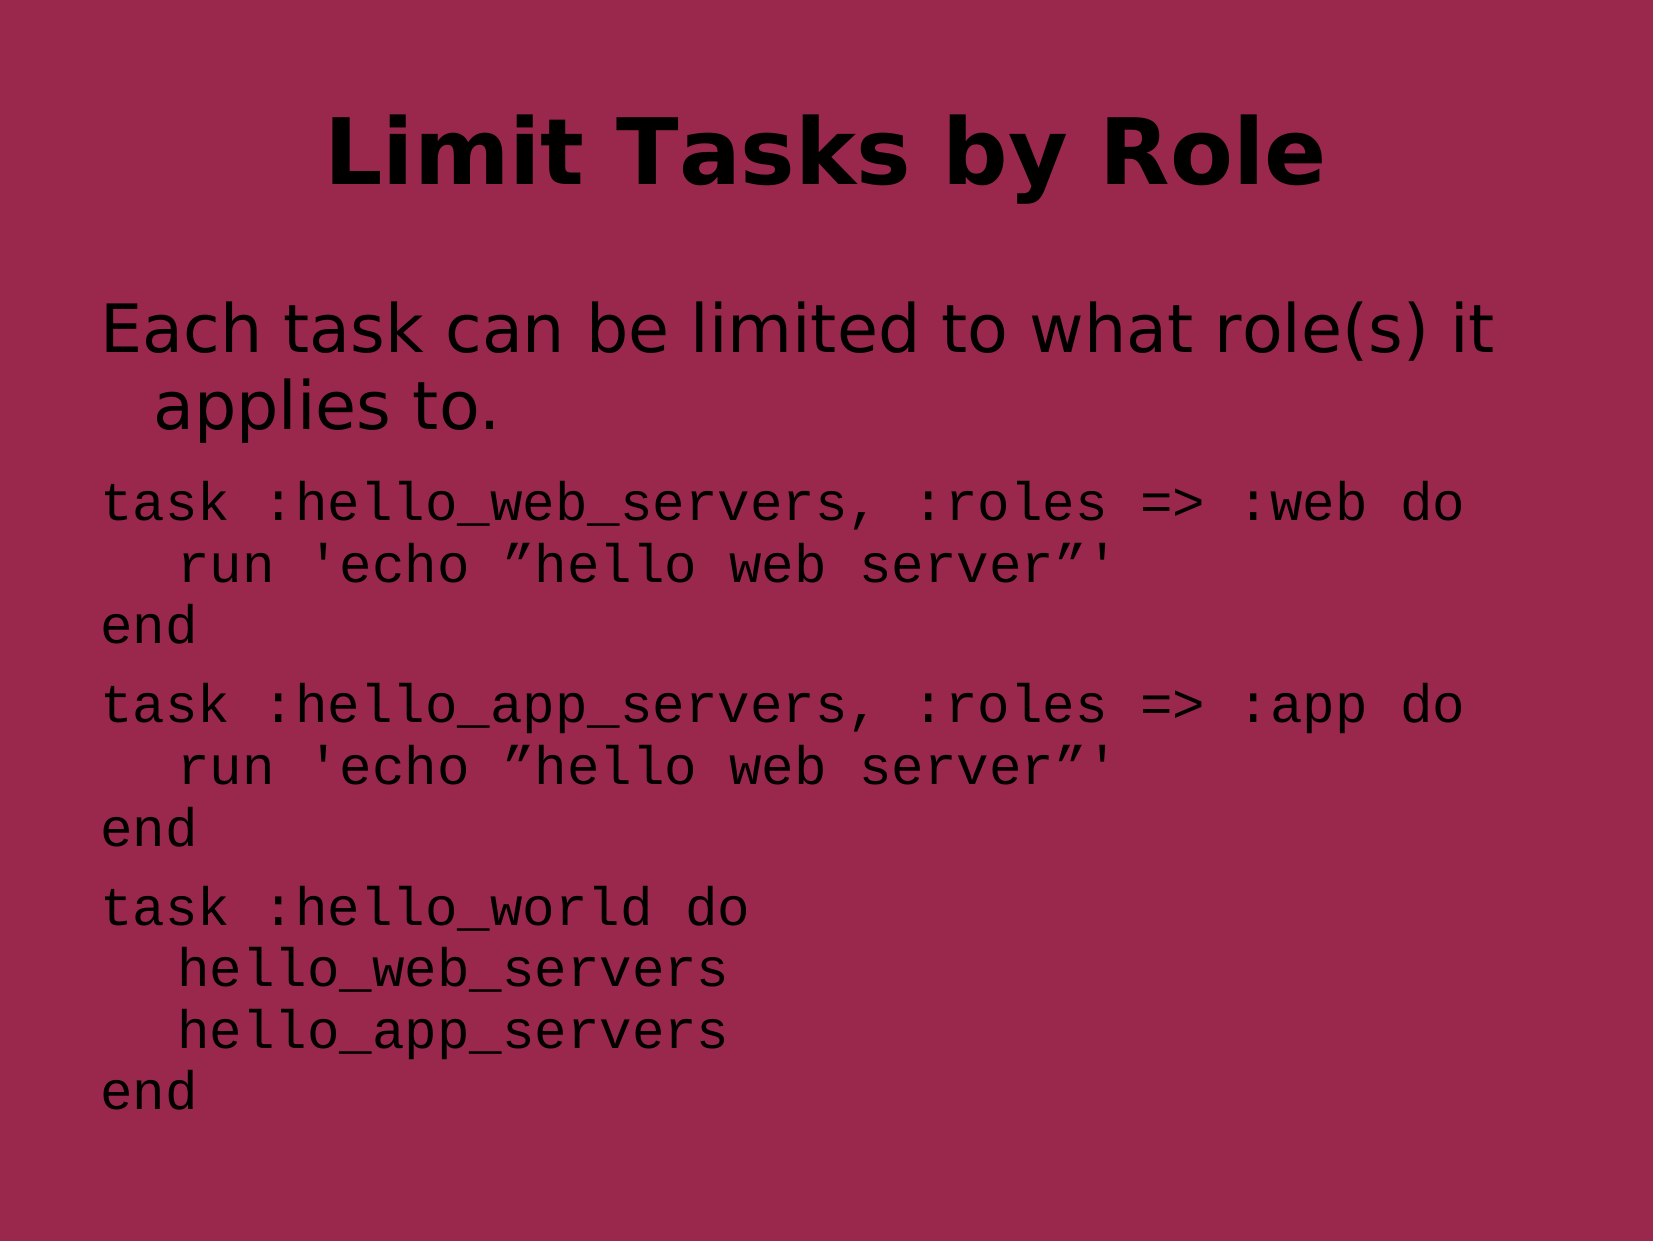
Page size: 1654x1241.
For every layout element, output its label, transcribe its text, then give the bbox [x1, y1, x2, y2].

title Limit Tasks by Role [82, 56, 1571, 250]
list Each task can be limited to what role(s) it applies to. task :hello_web_servers, :roles => :web do run 'echo ”hello web server”' end task :hello_app_servers, :roles => :app do run 'echo ”hello web server”' end task :hello_world do hello_web_servers hello_app_servers end [82, 290, 1571, 1127]
